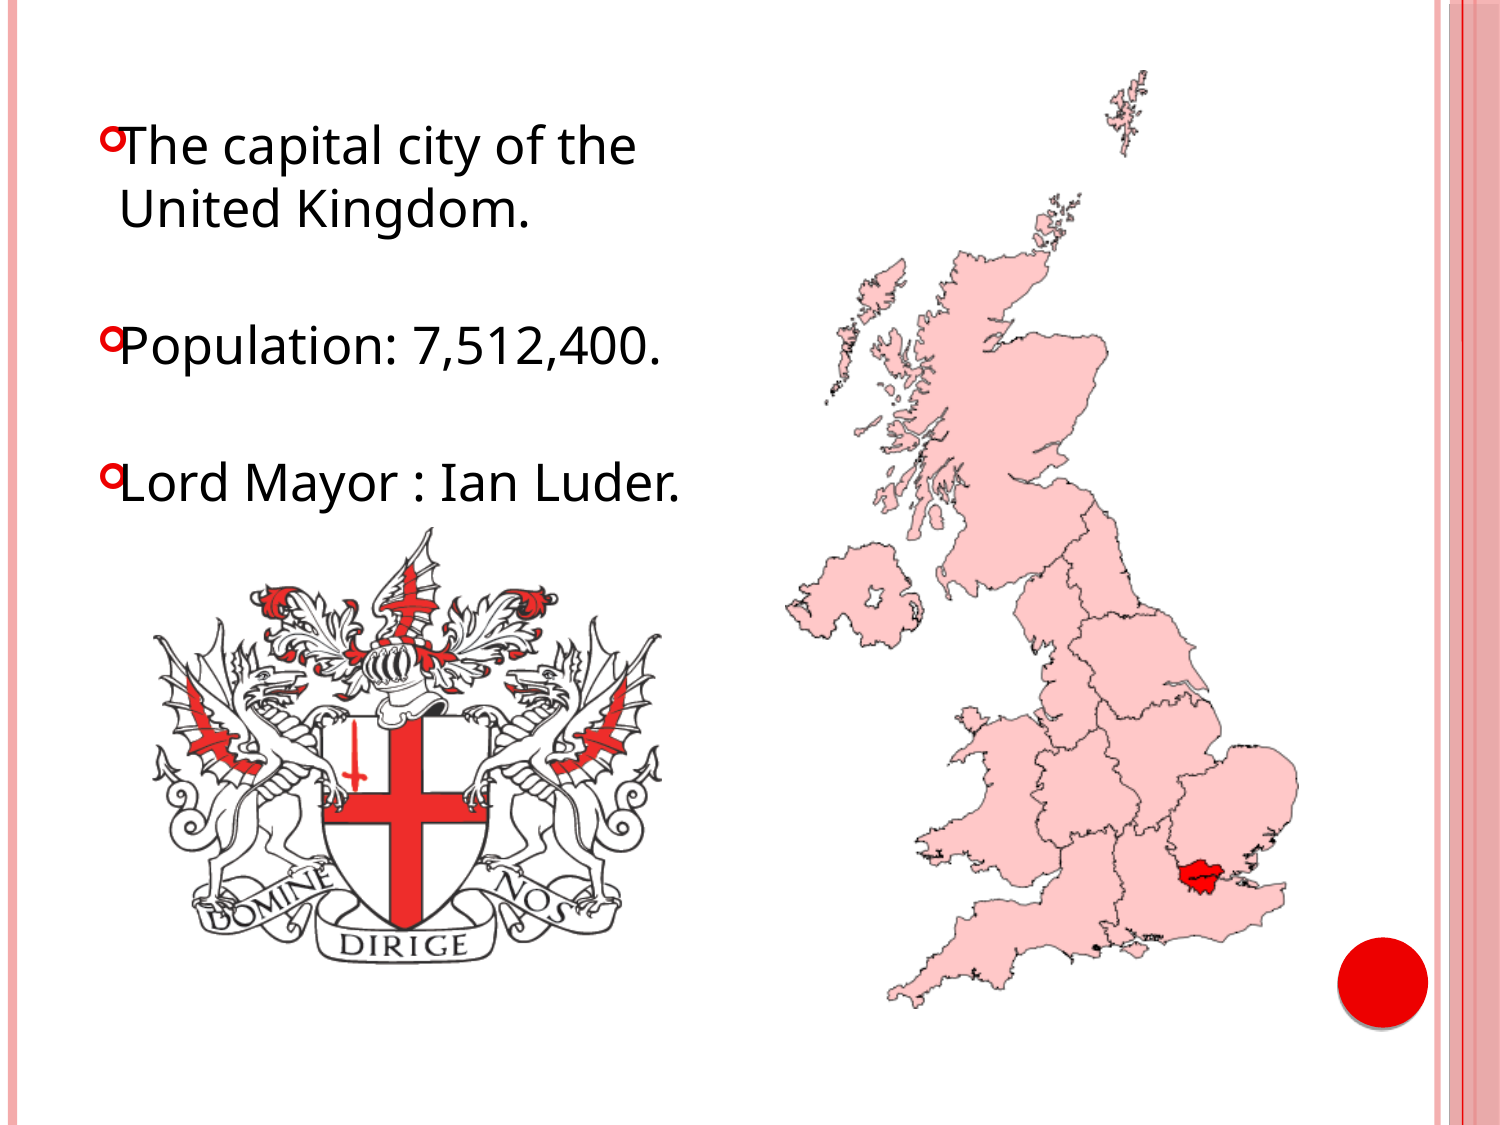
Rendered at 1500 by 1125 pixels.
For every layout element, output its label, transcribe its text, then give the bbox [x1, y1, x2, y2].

list The capital city of the United Kingdom. Population: 7,512,400. Lord Mayor : Ian Luder. [82, 105, 785, 668]
picture [152, 527, 662, 965]
picture [785, 70, 1299, 1009]
